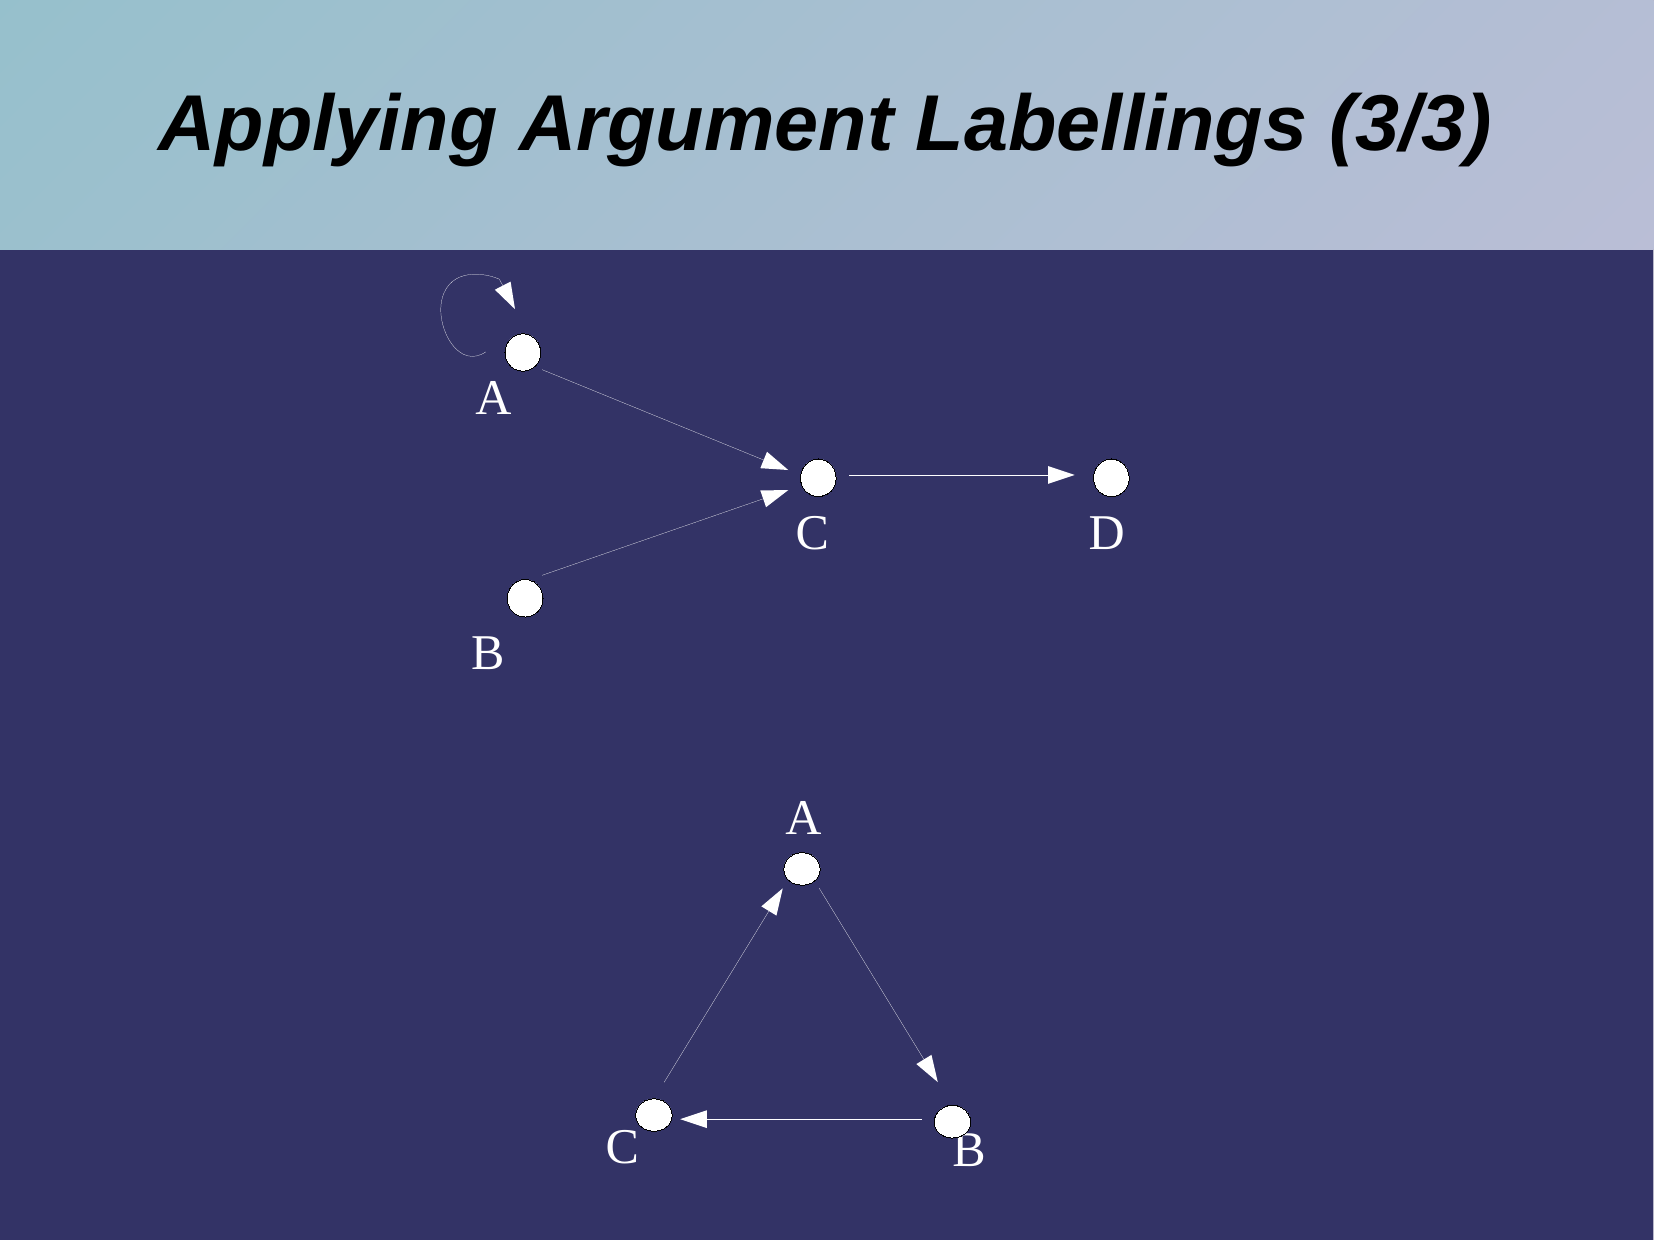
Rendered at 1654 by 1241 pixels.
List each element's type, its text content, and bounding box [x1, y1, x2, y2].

text_box C [605, 1119, 652, 1210]
text_box [800, 458, 837, 497]
text_box [934, 1105, 971, 1139]
text_box C [795, 504, 841, 609]
text_box [783, 861, 821, 886]
text_box A [785, 790, 828, 861]
text_box [635, 1098, 673, 1132]
text_box A [475, 369, 518, 474]
text_box [1093, 458, 1130, 497]
text_box B [952, 1121, 995, 1212]
text_box B [470, 625, 513, 730]
text_box [504, 333, 541, 372]
text_box D [1088, 504, 1134, 609]
title Applying Argument Labellings (3/3) [0, 19, 1653, 227]
text_box [507, 579, 544, 618]
